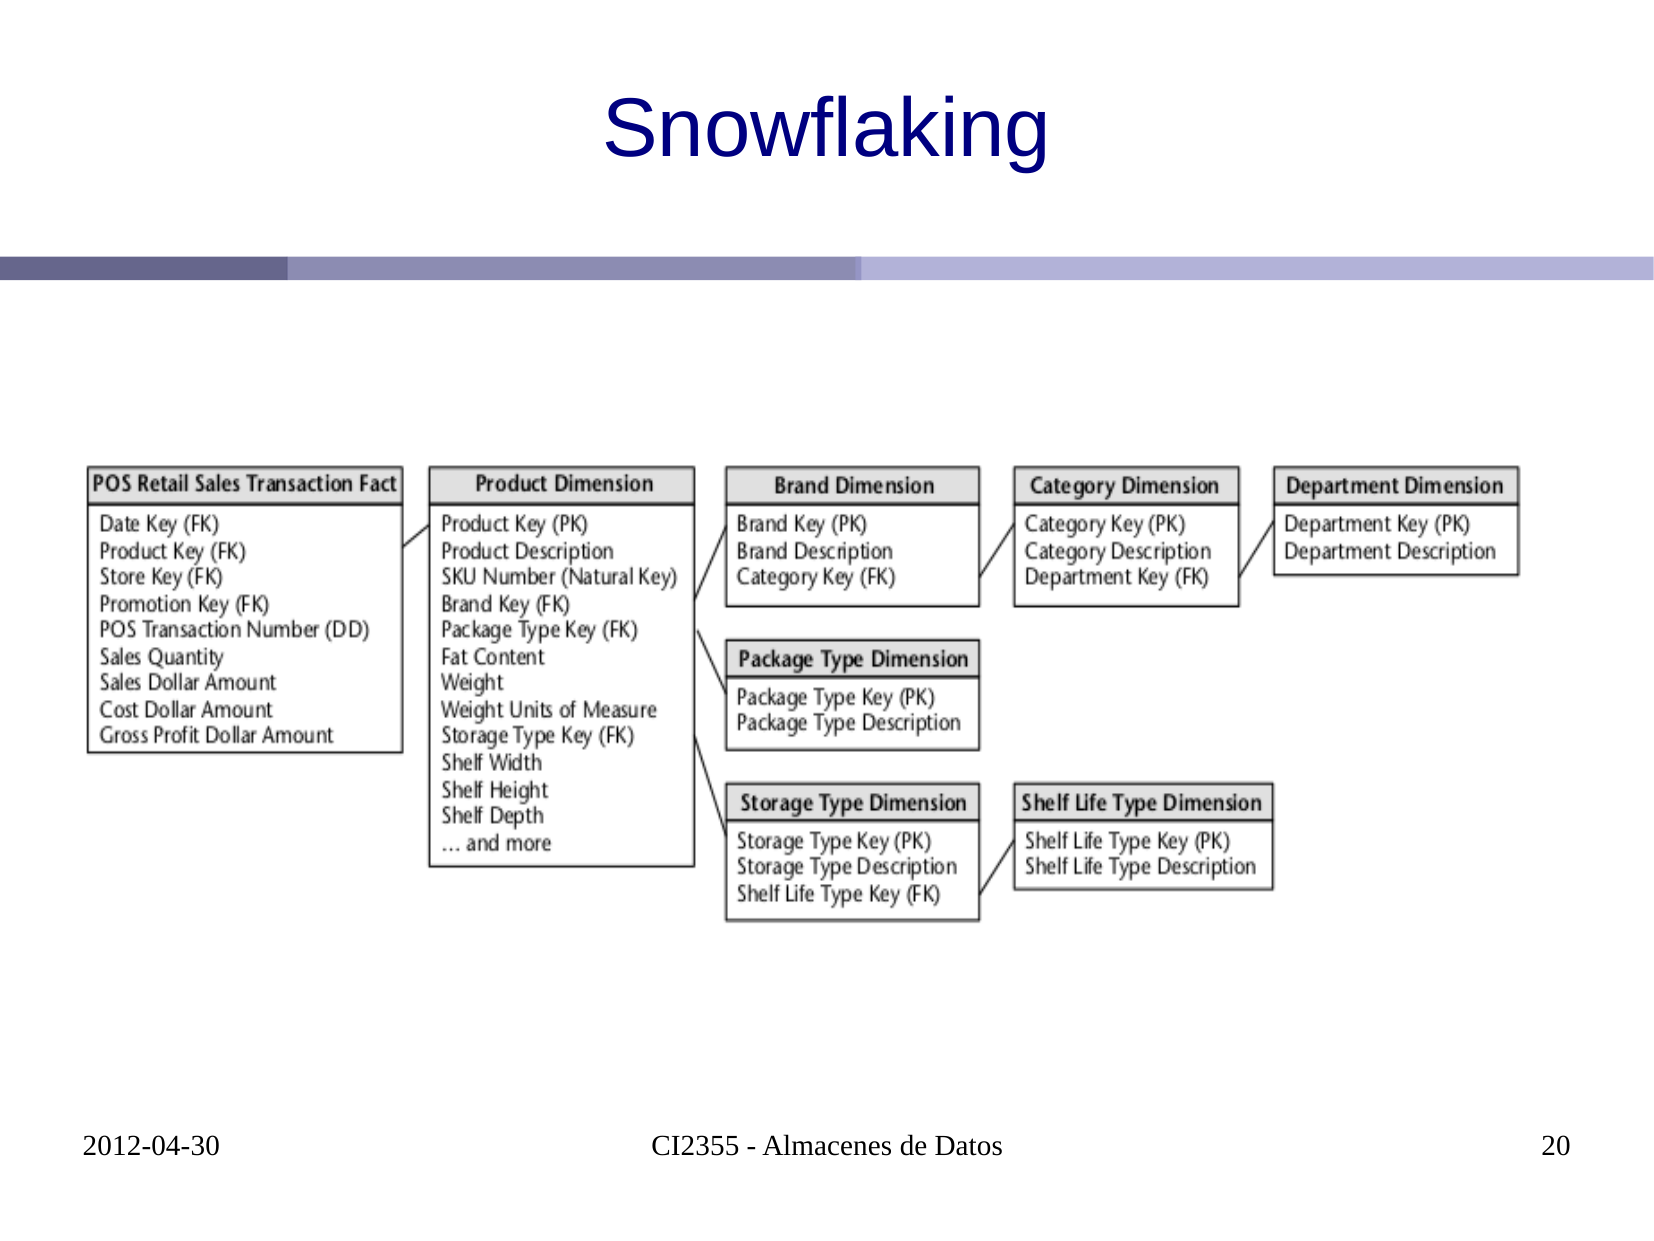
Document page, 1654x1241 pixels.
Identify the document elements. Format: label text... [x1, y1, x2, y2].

picture [64, 441, 1544, 938]
title Snowflaking [0, 0, 1654, 257]
